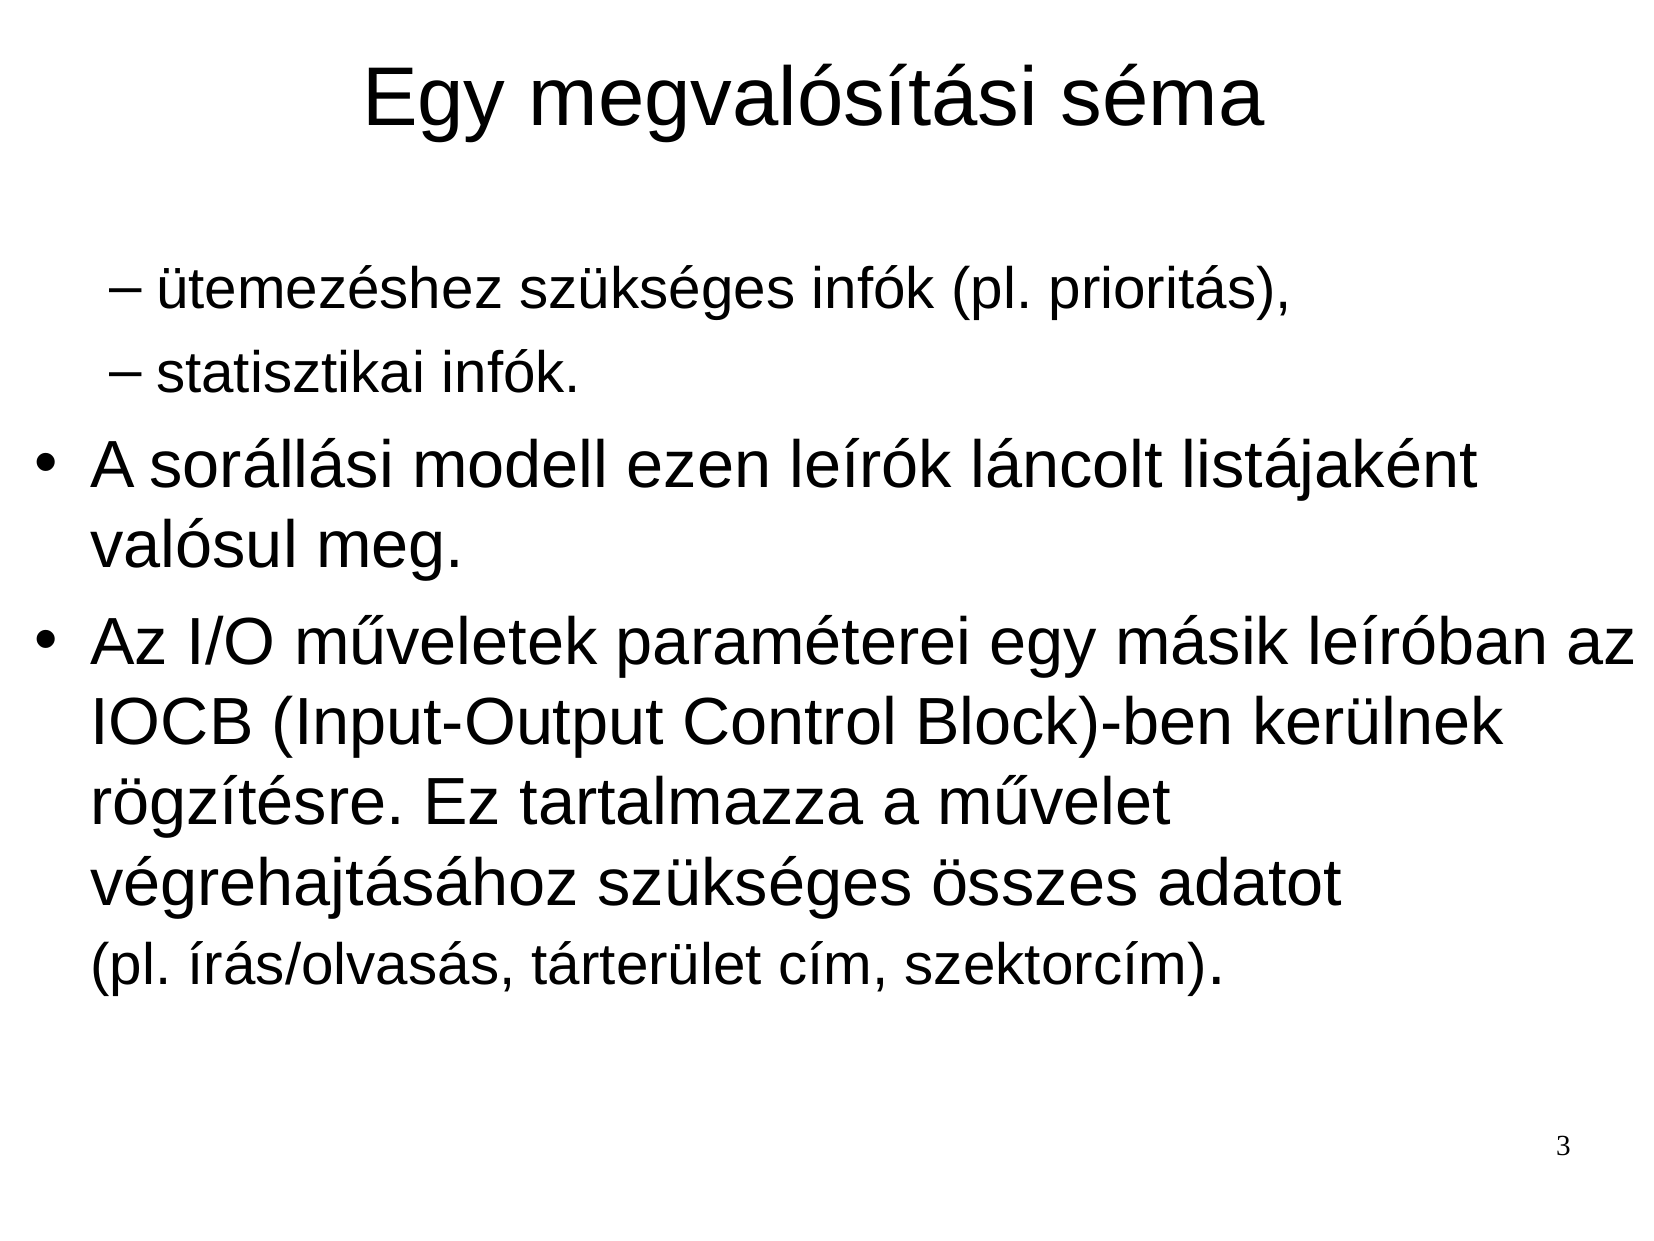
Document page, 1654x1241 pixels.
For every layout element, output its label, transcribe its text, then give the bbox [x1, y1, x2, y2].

title Egy megvalósítási séma [136, 20, 1491, 165]
list ütemezéshez szükséges infók (pl. prioritás), statisztikai infók. A sorállási modell ezen leírók láncolt listájaként valósul meg. Az I/O műveletek paraméterei egy másik leíróban az IOCB (Input-Output Control Block)-ben kerülnek rögzítésre. Ez tartalmazza a művelet végrehajtásához szükséges összes adatot (pl. írás/olvasás, tárterület cím, szektorcím). [19, 242, 1654, 1128]
